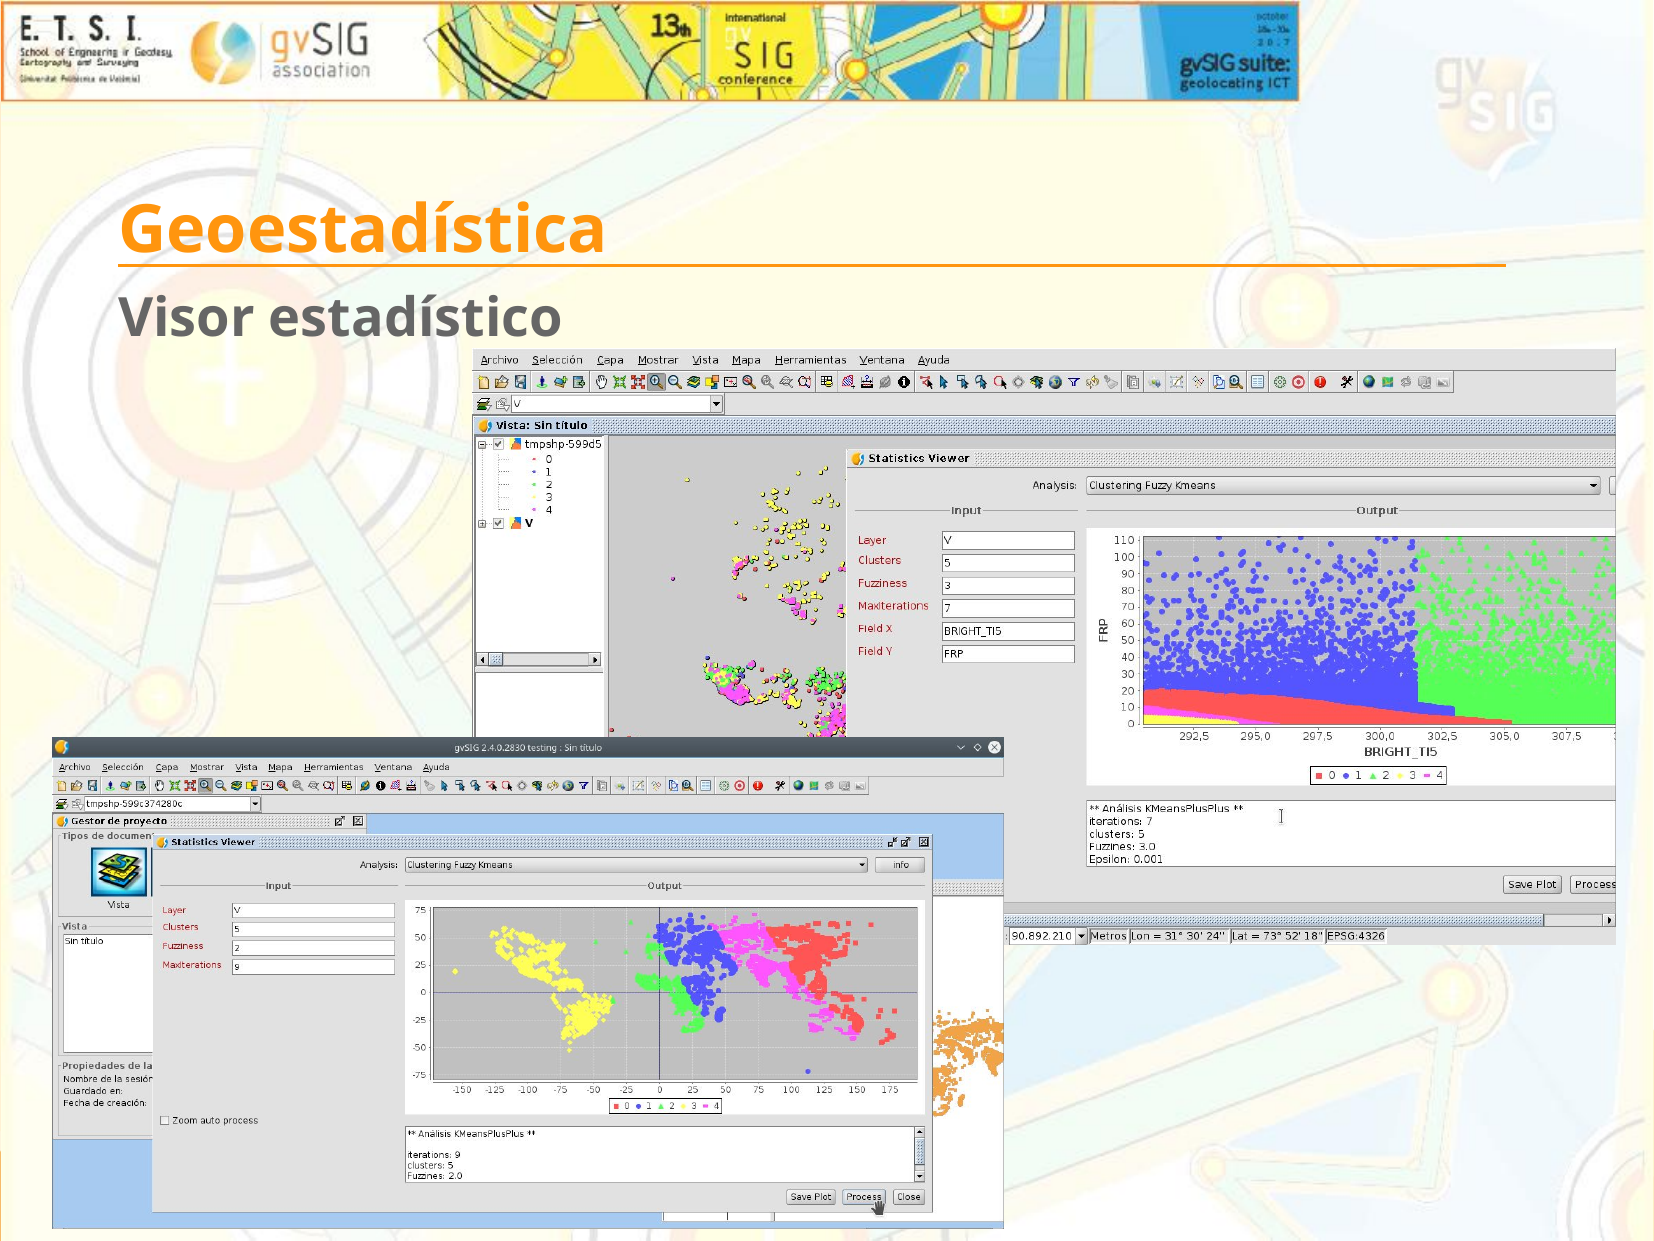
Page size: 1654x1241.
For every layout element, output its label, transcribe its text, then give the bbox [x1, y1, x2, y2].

text_box Visor estadístico [118, 252, 1418, 379]
picture [0, 0, 1654, 1241]
title Geoestadística [118, 177, 1607, 276]
